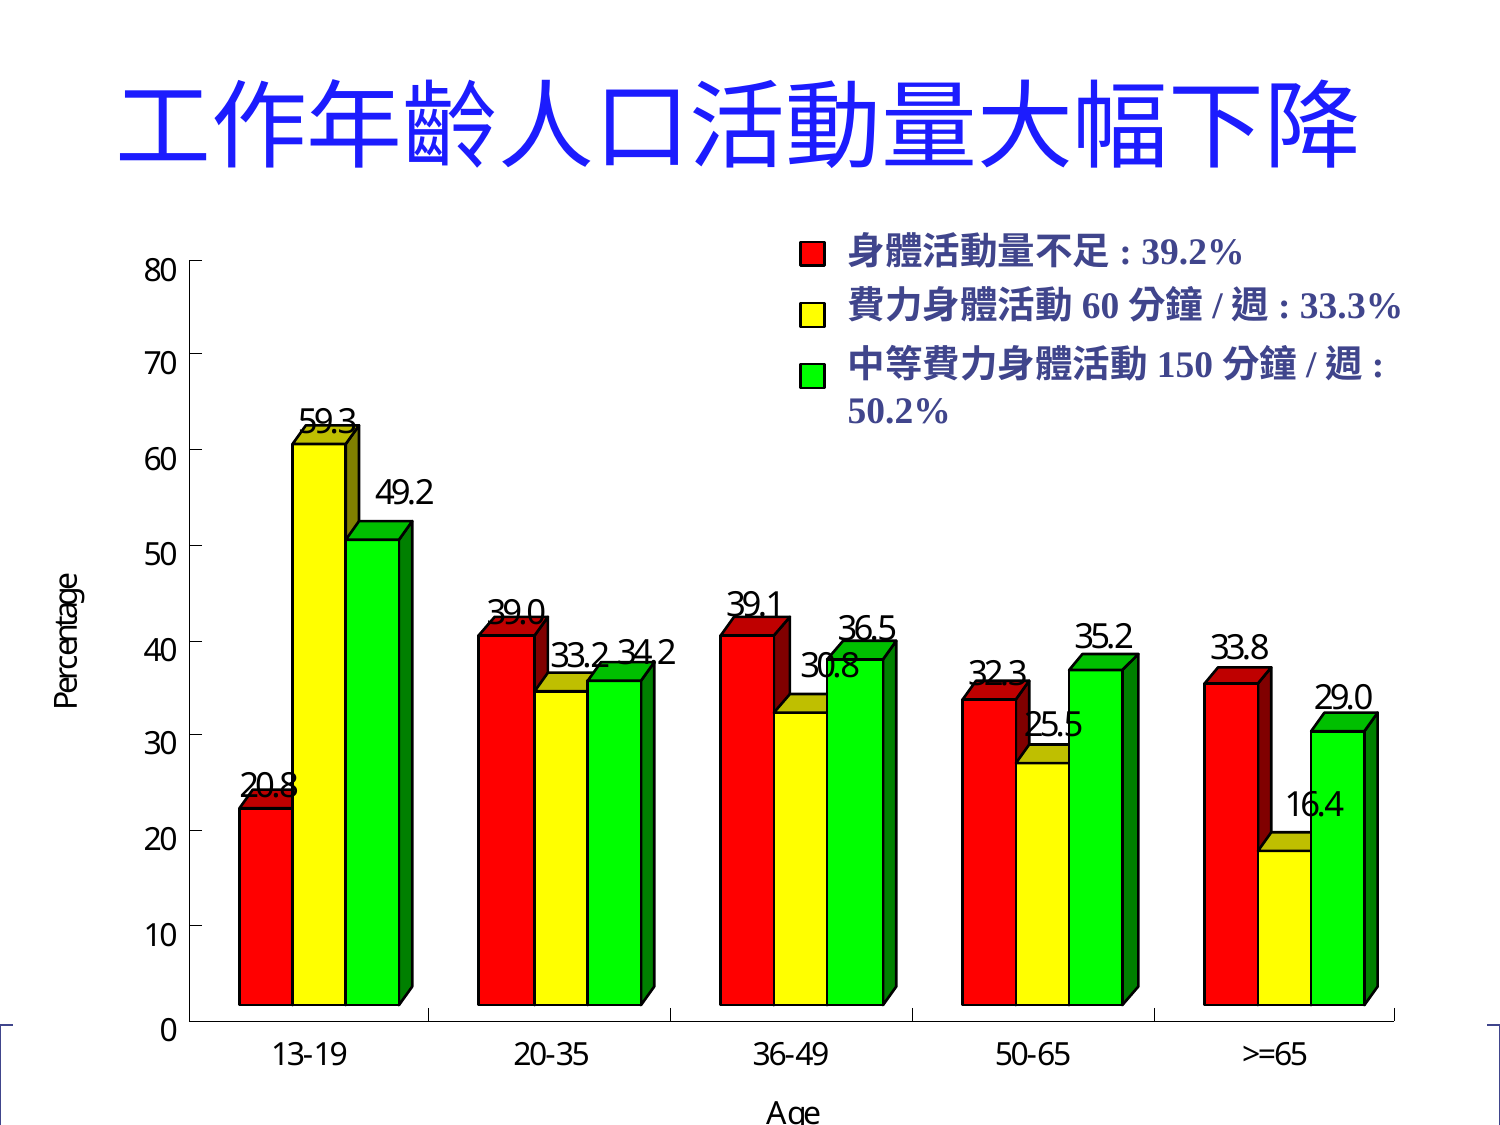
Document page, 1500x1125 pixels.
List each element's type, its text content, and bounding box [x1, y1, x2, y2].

title 工作年齡人口活動量大幅下降 [12, 0, 1463, 172]
chart [0, 172, 1500, 1125]
text_box 身體活動量不足: 39.2% 費力身體活動60分鐘/週: 33.3% 中等費力身體活動150分鐘/週: 50.2% [833, 220, 1500, 439]
